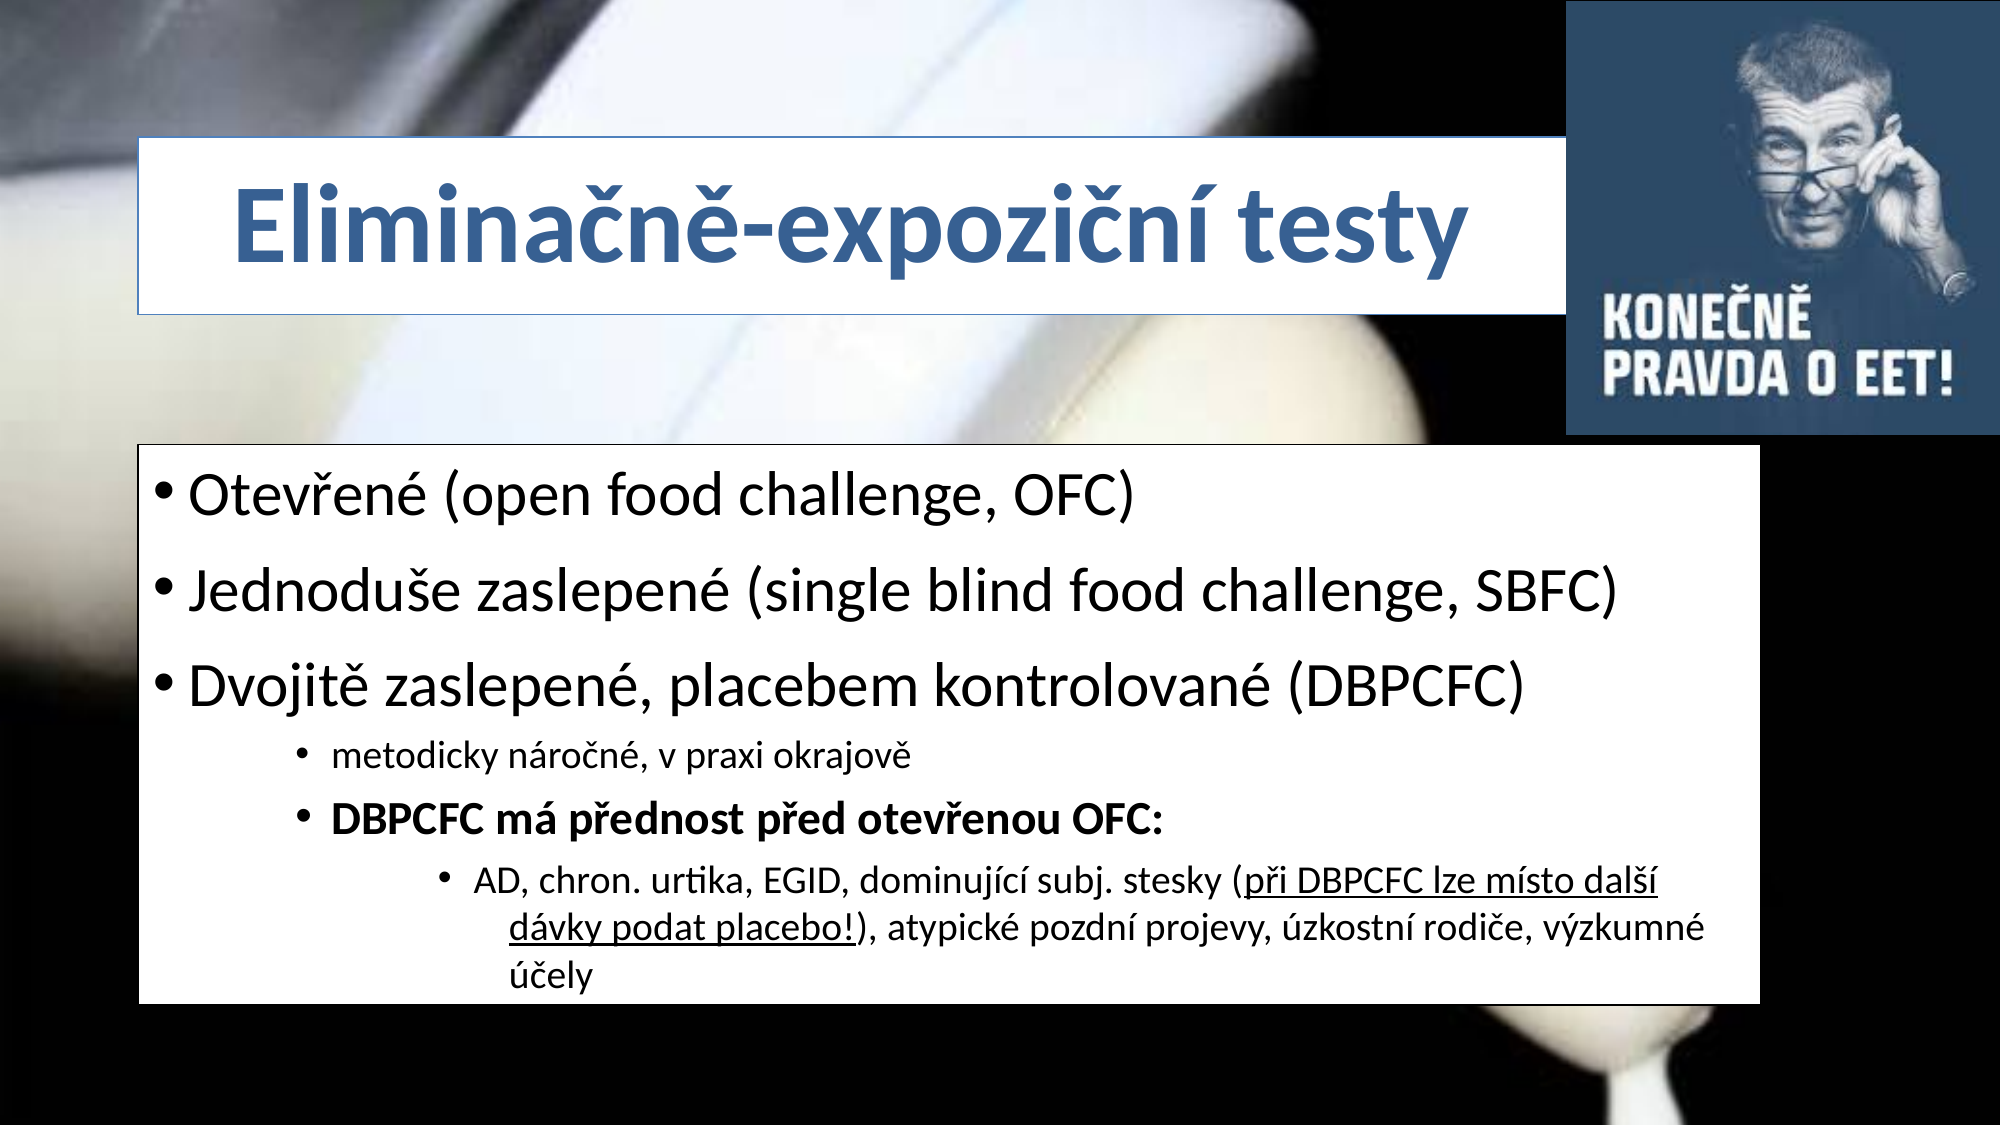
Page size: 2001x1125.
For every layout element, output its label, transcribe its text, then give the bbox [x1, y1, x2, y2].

list Otevřené (open food challenge, OFC) Jednoduše zaslepené (single blind food challenge, SBFC) Dvojitě zaslepené, placebem kontrolované (DBPCFC) metodicky náročné, v praxi okrajově DBPCFC má přednost před otevřenou OFC: AD, chron. urtika, EGID, dominující subj. stesky (při DBPCFC lze místo další dávky podat placebo!), atypické pozdní projevy, úzkostní rodiče, výzkumné účely [137, 444, 1761, 1006]
text_box Eliminačně-expoziční testy [137, 137, 1566, 315]
picture [0, 0, 2000, 1125]
